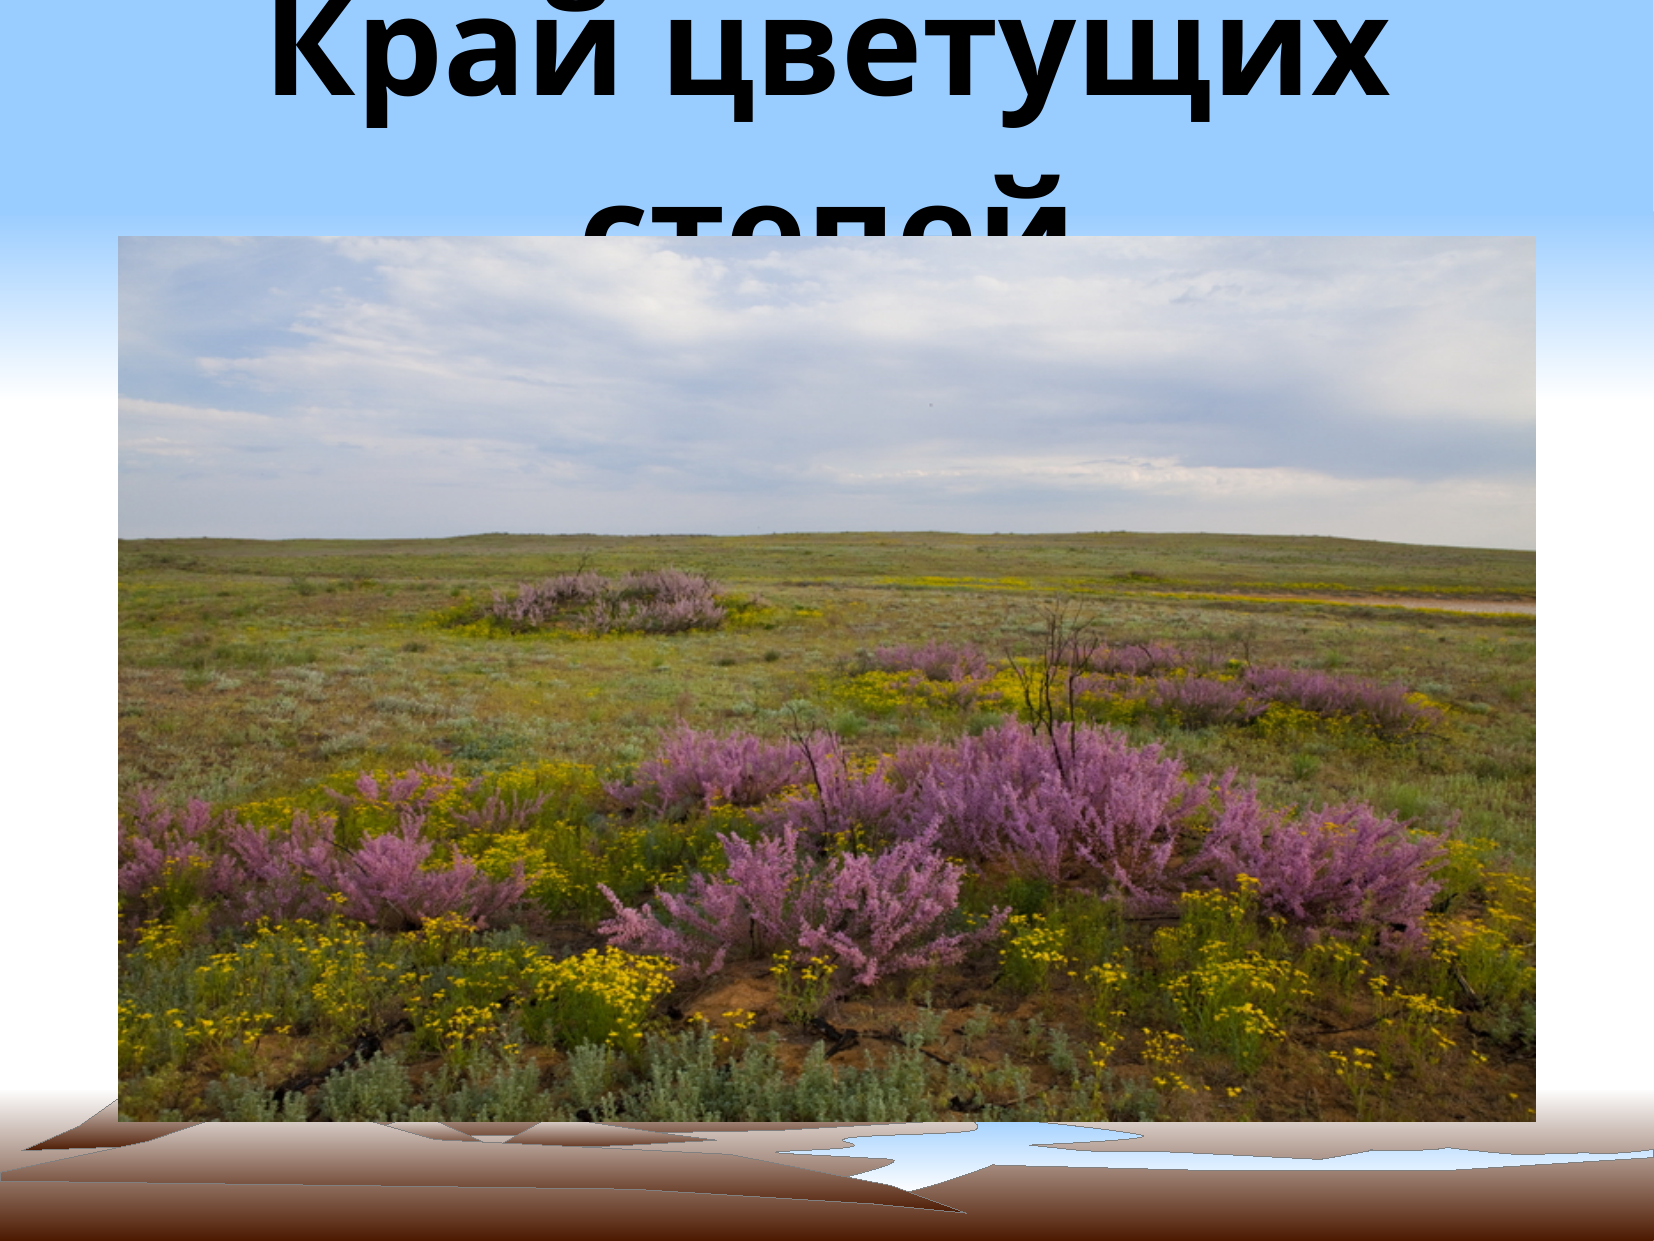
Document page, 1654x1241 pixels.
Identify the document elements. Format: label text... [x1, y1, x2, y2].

title Край цветущих степей [121, 41, 1534, 229]
picture [118, 236, 1536, 1123]
